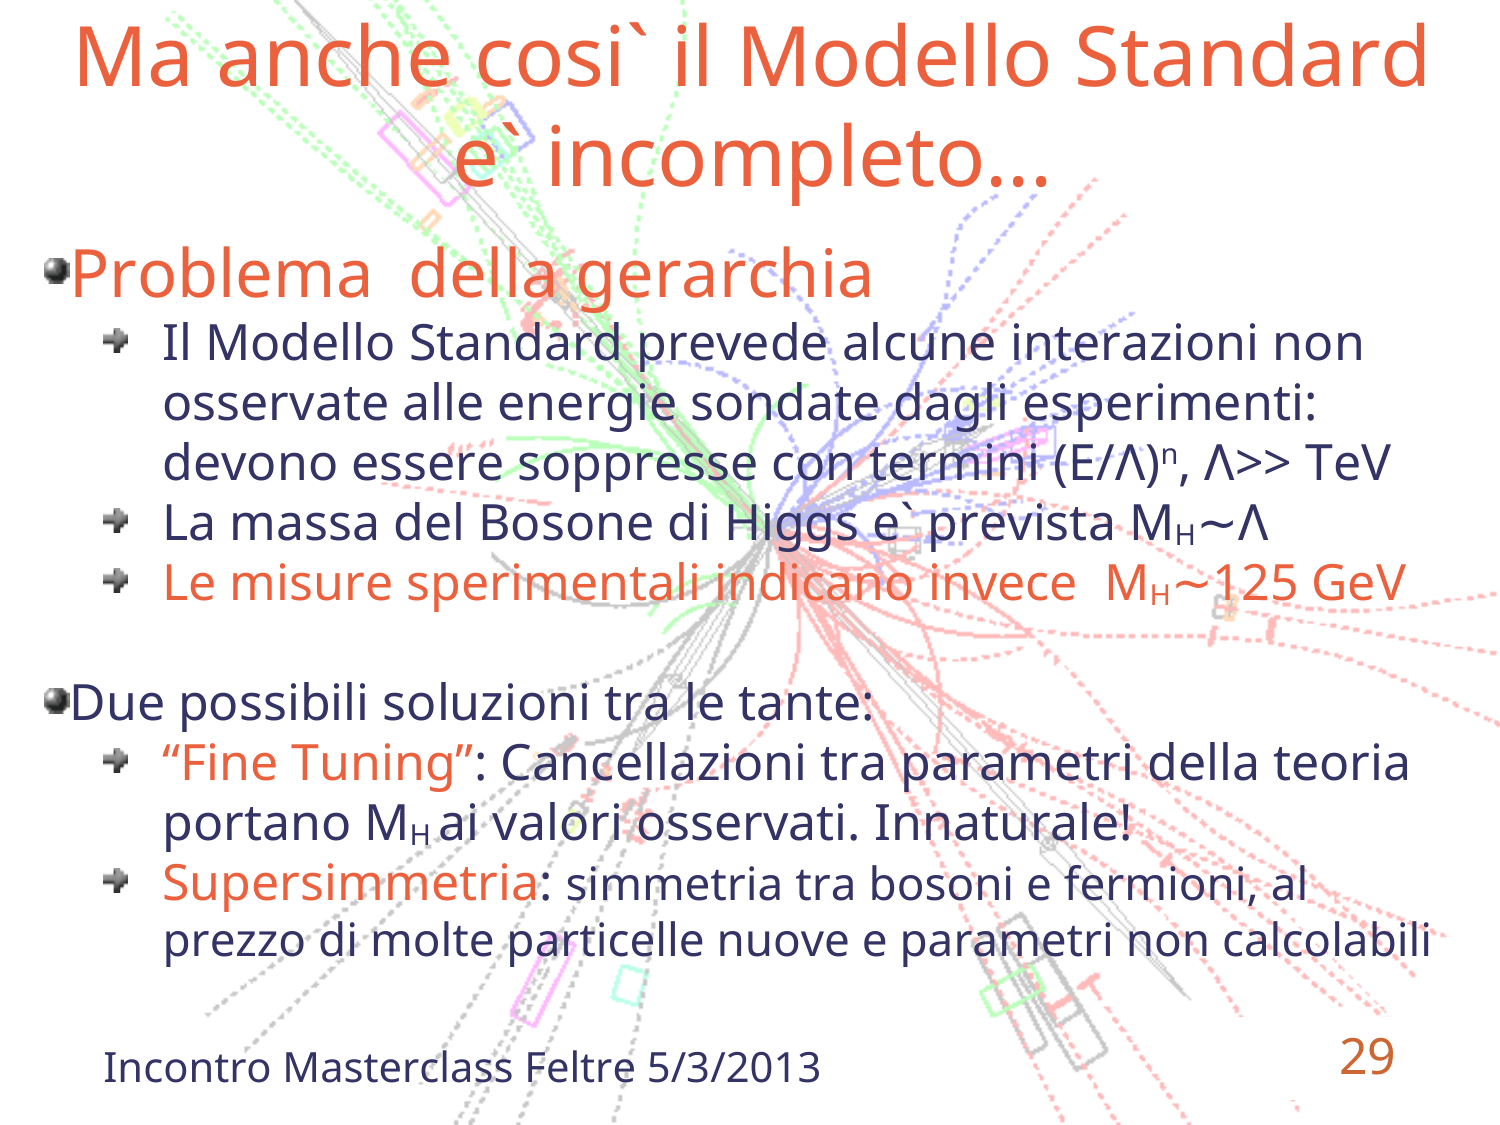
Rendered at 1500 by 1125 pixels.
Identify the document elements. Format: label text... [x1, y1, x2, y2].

text_box Problema della gerarchia Il Modello Standard prevede alcune interazioni non osservate alle energie sondate dagli esperimenti: devono essere soppresse con termini (E/Λ)n, Λ>> TeV La massa del Bosone di Higgs e` prevista MH∼Λ Le misure sperimentali indicano invece MH∼125 GeV Due possibili soluzioni tra le tante: “Fine Tuning”: Cancellazioni tra parametri della teoria portano MH ai valori osservati. Innaturale! Supersimmetria: simmetria tra bosoni e fermioni, al prezzo di molte particelle nuove e parametri non calcolabili [29, 223, 1477, 1084]
picture [0, 0, 1500, 1125]
title Ma anche cosi` il Modello Standard e` incompleto... [29, 0, 1477, 212]
